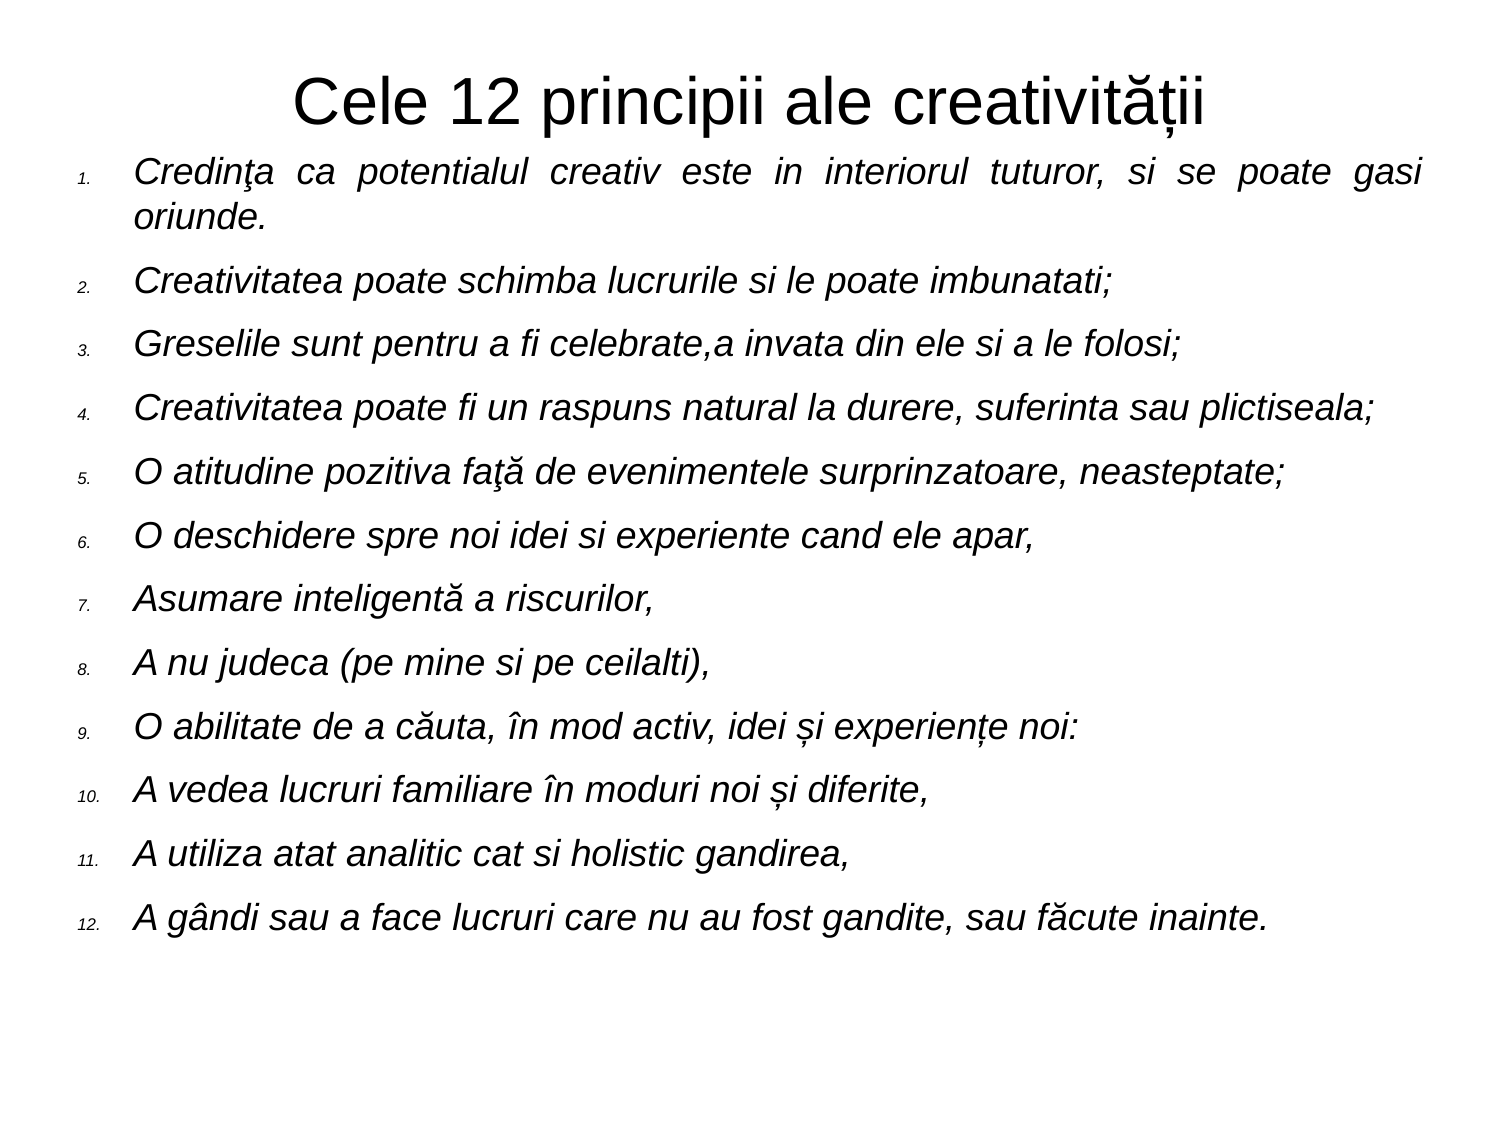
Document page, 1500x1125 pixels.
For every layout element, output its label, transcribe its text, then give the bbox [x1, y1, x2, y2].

title Cele 12 principii ale creativității [75, 50, 1425, 138]
text_box Credinţa ca potentialul creativ este in interiorul tuturor, si se poate gasi oriunde. Creativitatea poate schimba lucrurile si le poate imbunatati; Greselile sunt pentru a fi celebrate,a invata din ele si a le folosi; Creativitatea poate fi un raspuns natural la durere, suferinta sau plictiseala; O atitudine pozitiva faţă de evenimentele surprinzatoare, neasteptate; O deschidere spre noi idei si experiente cand ele apar, Asumare inteligentă a riscurilor, A nu judeca (pe mine si pe ceilalti), O abilitate de a căuta, în mod activ, idei și experiențe noi: A vedea lucruri familiare în moduri noi și diferite, A utiliza atat analitic cat si holistic gandirea, A gândi sau a face lucruri care nu au fost gandite, sau făcute inainte. [62, 139, 1438, 946]
